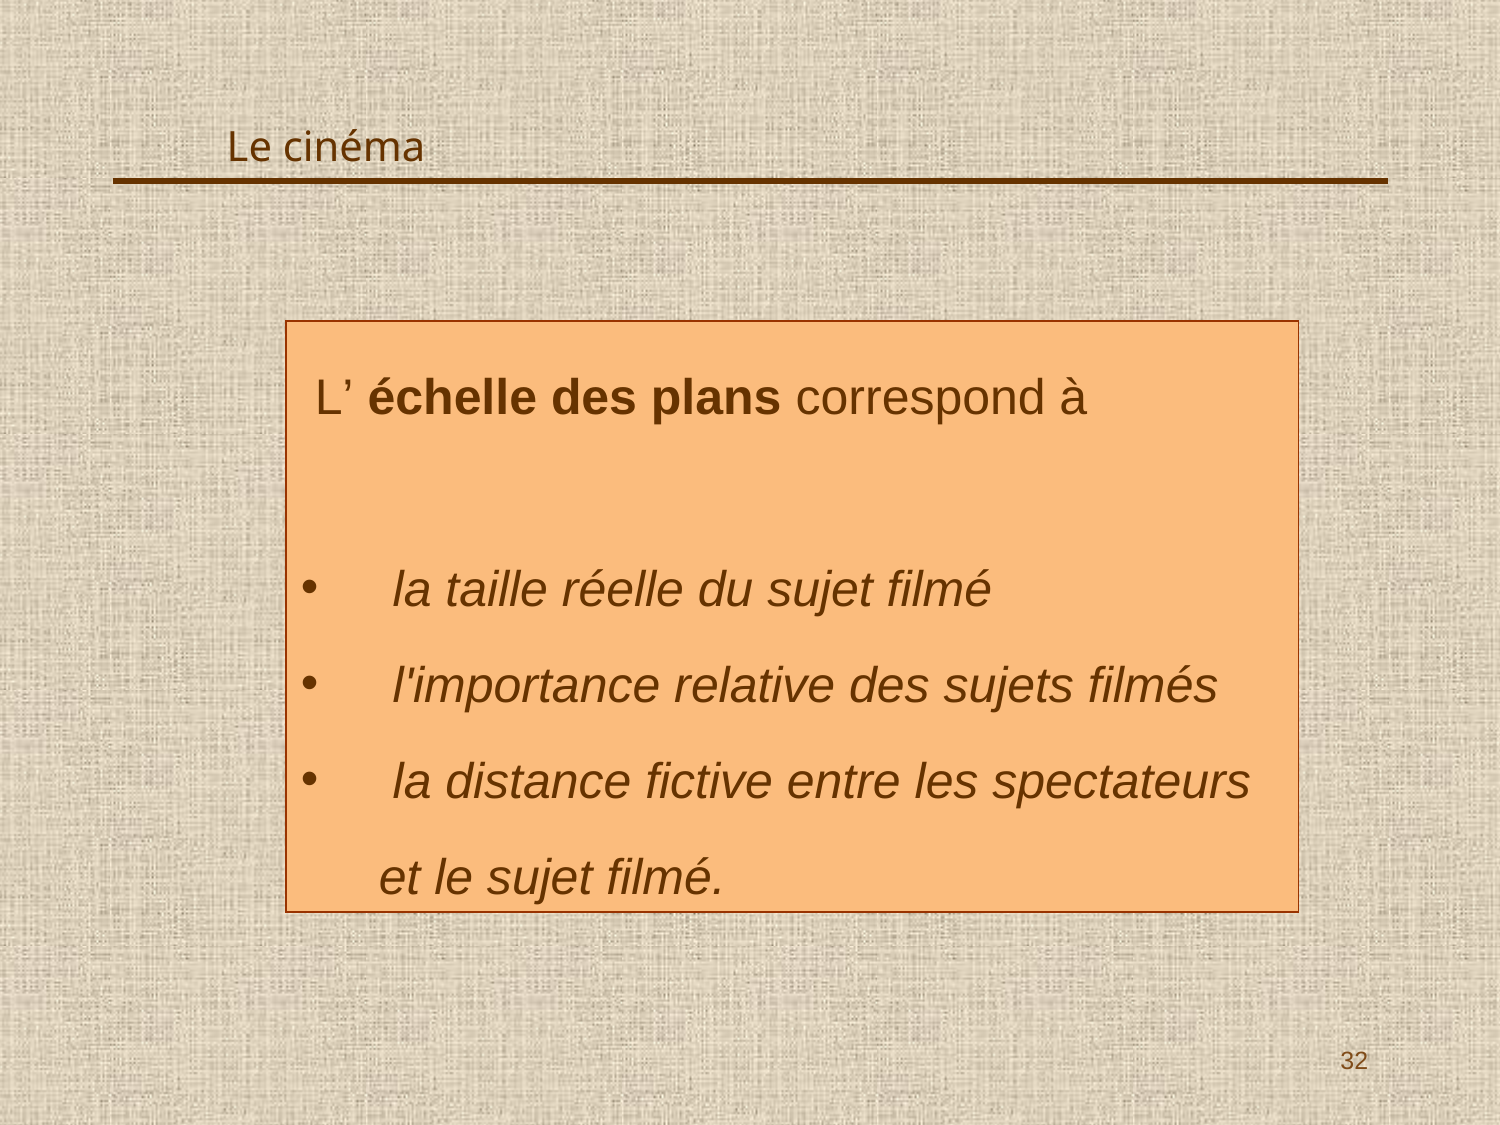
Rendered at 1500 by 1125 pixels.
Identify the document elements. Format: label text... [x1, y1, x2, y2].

text_box Le cinéma [211, 112, 441, 178]
picture [0, 0, 1500, 1125]
text_box L’ échelle des plans correspond à la taille réelle du sujet filmé l'importance relative des sujets filmés la distance fictive entre les spectateurs et le sujet filmé. [286, 320, 1299, 913]
